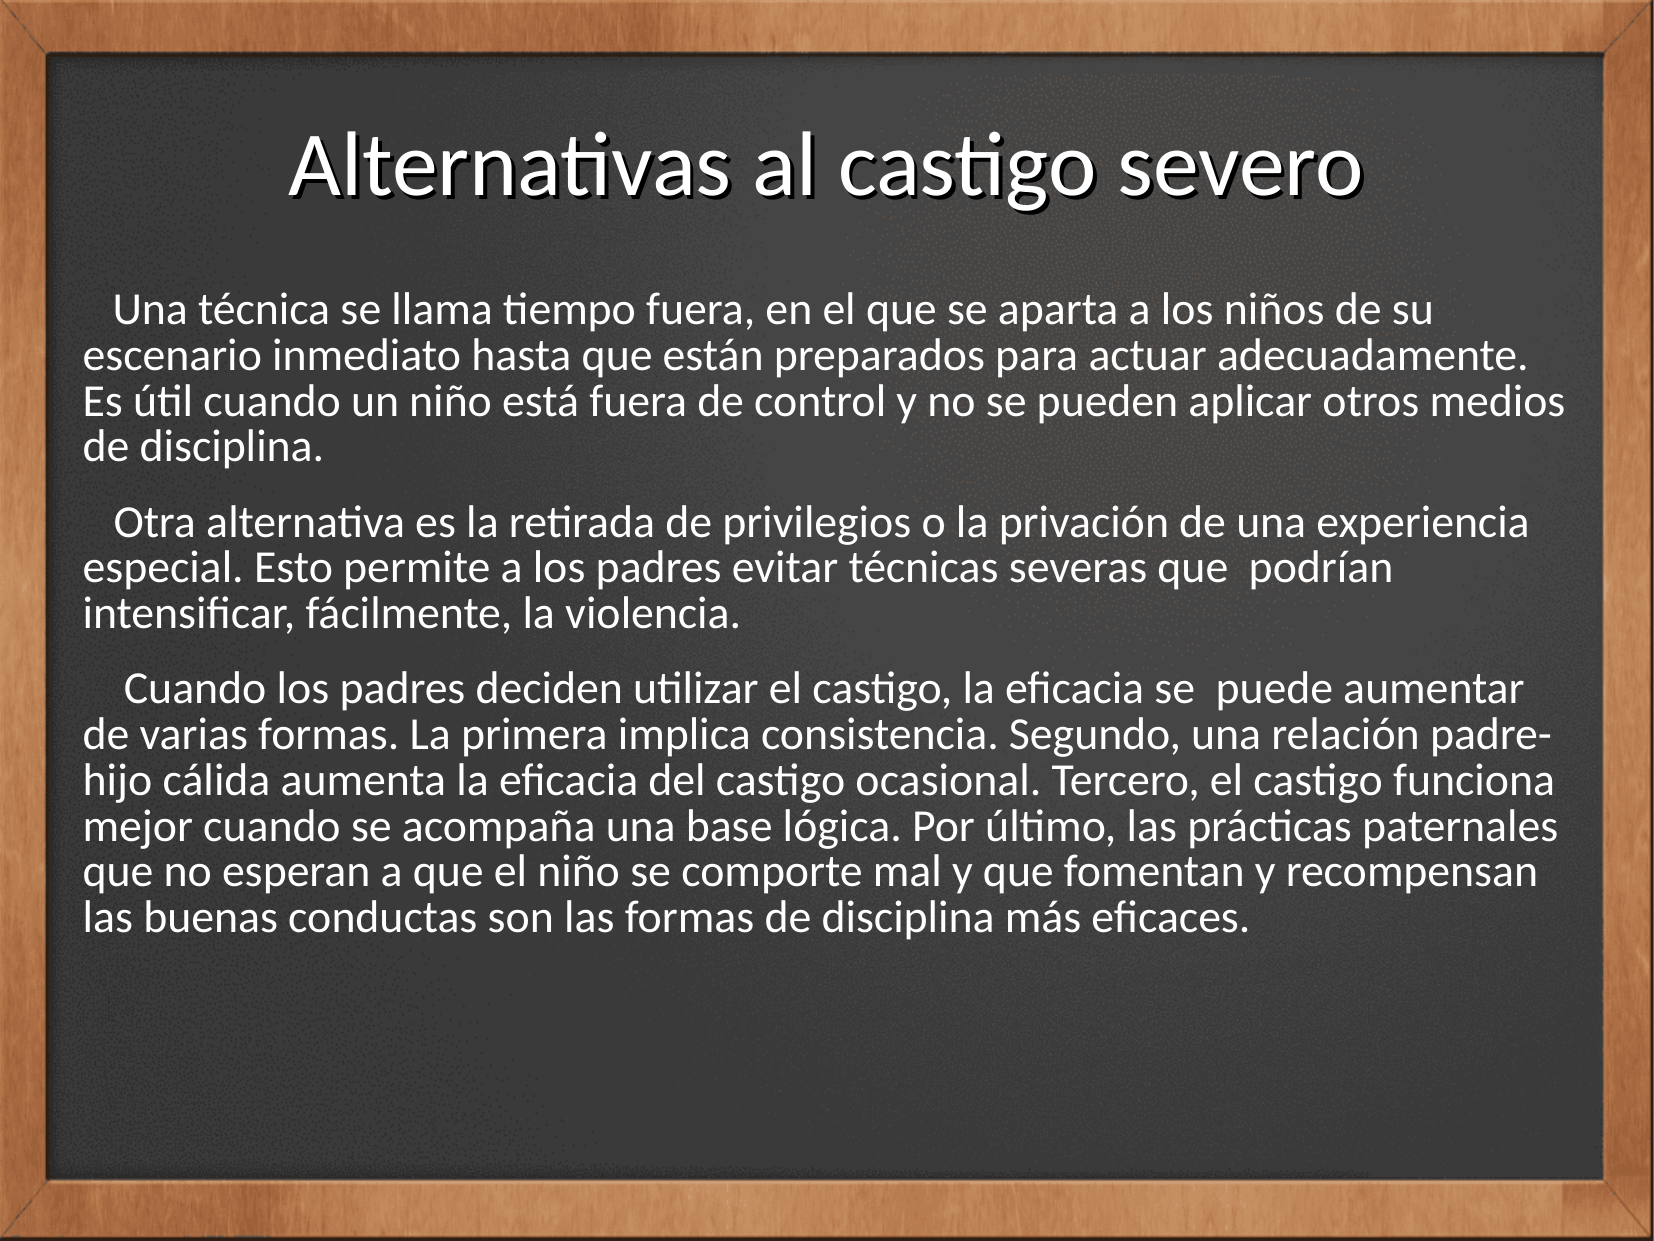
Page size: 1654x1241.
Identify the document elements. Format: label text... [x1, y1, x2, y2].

list Una técnica se llama tiempo fuera, en el que se aparta a los niños de su escenario inmediato hasta que están preparados para actuar adecuadamente. Es útil cuando un niño está fuera de control y no se pueden aplicar otros medios de disciplina. Otra alternativa es la retirada de privilegios o la privación de una experiencia especial. Esto permite a los padres evitar técnicas severas que podrían intensificar, fácilmente, la violencia. Cuando los padres deciden utilizar el castigo, la eficacia se puede aumentar de varias formas. La primera implica consistencia. Segundo, una relación padre-hijo cálida aumenta la eficacia del castigo ocasional. Tercero, el castigo funciona mejor cuando se acompaña una base lógica. Por último, las prácticas paternales que no esperan a que el niño se comporte mal y que fomentan y recompensan las buenas conductas son las formas de disciplina más eficaces. [82, 290, 1571, 1109]
title Alternativas al castigo severo [82, 88, 1571, 257]
picture [0, 0, 1654, 1241]
